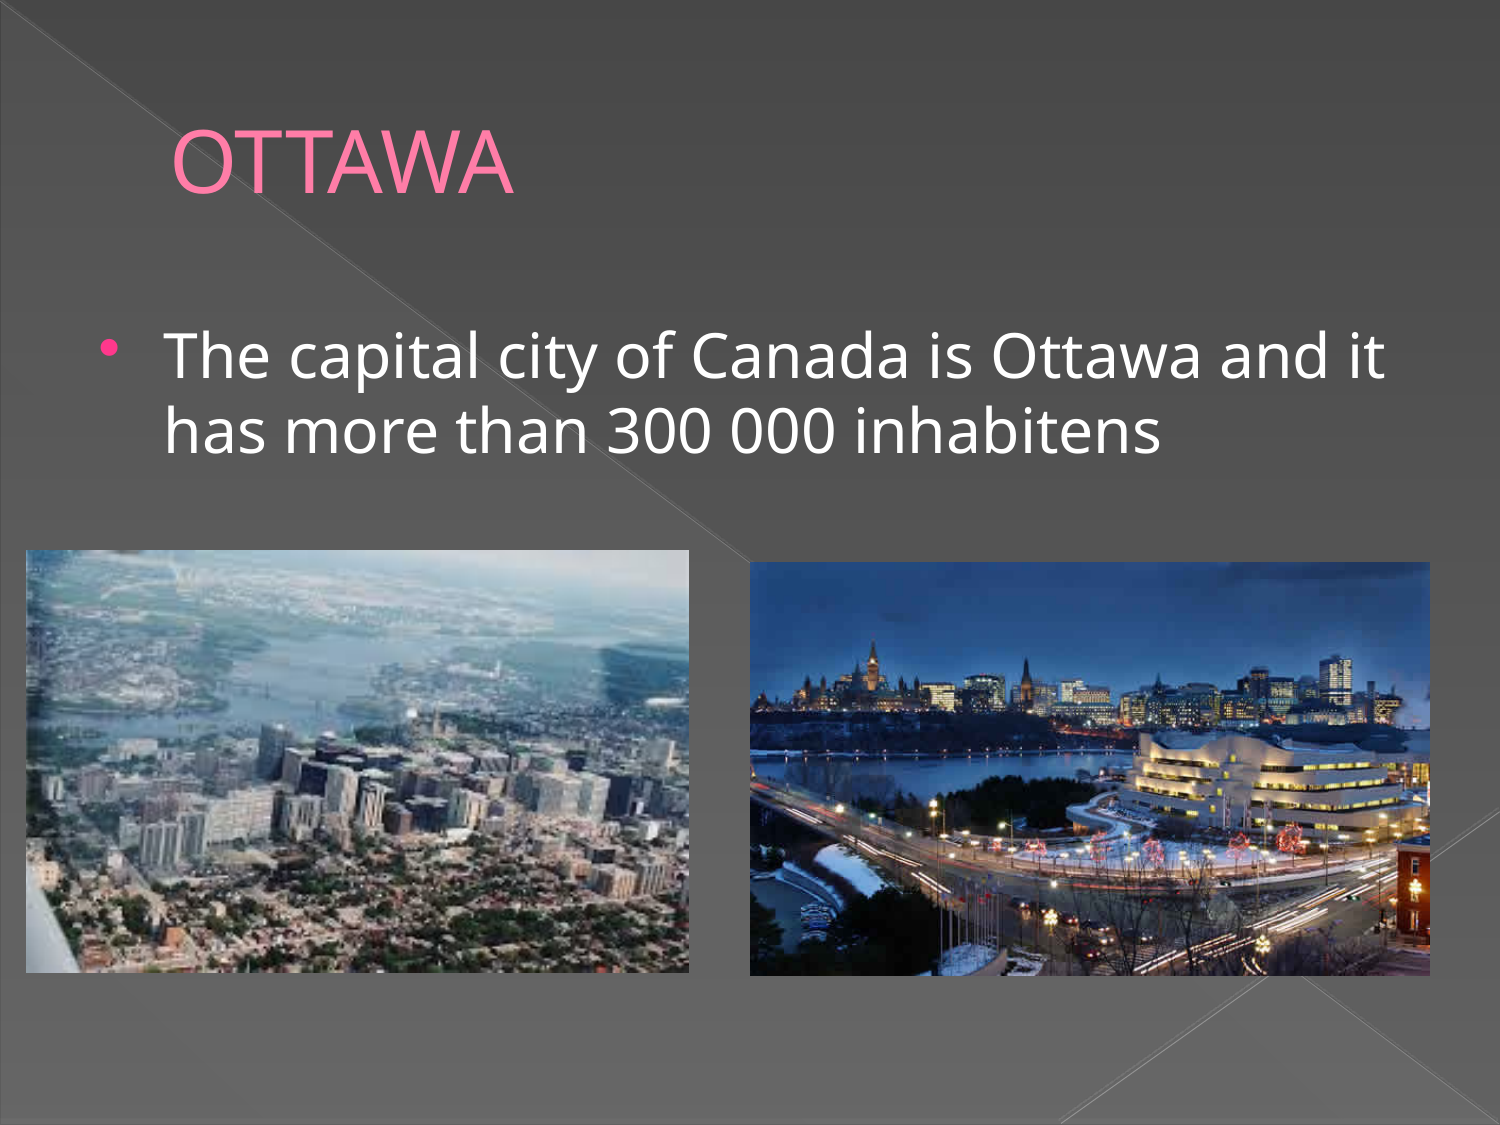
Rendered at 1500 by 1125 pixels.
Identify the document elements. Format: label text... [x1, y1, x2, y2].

picture [750, 562, 1430, 976]
title OTTAWA [75, 43, 1425, 274]
picture [26, 550, 689, 973]
list The capital city of Canada is Ottawa and it has more than 300 000 inhabitens [75, 308, 1425, 1059]
